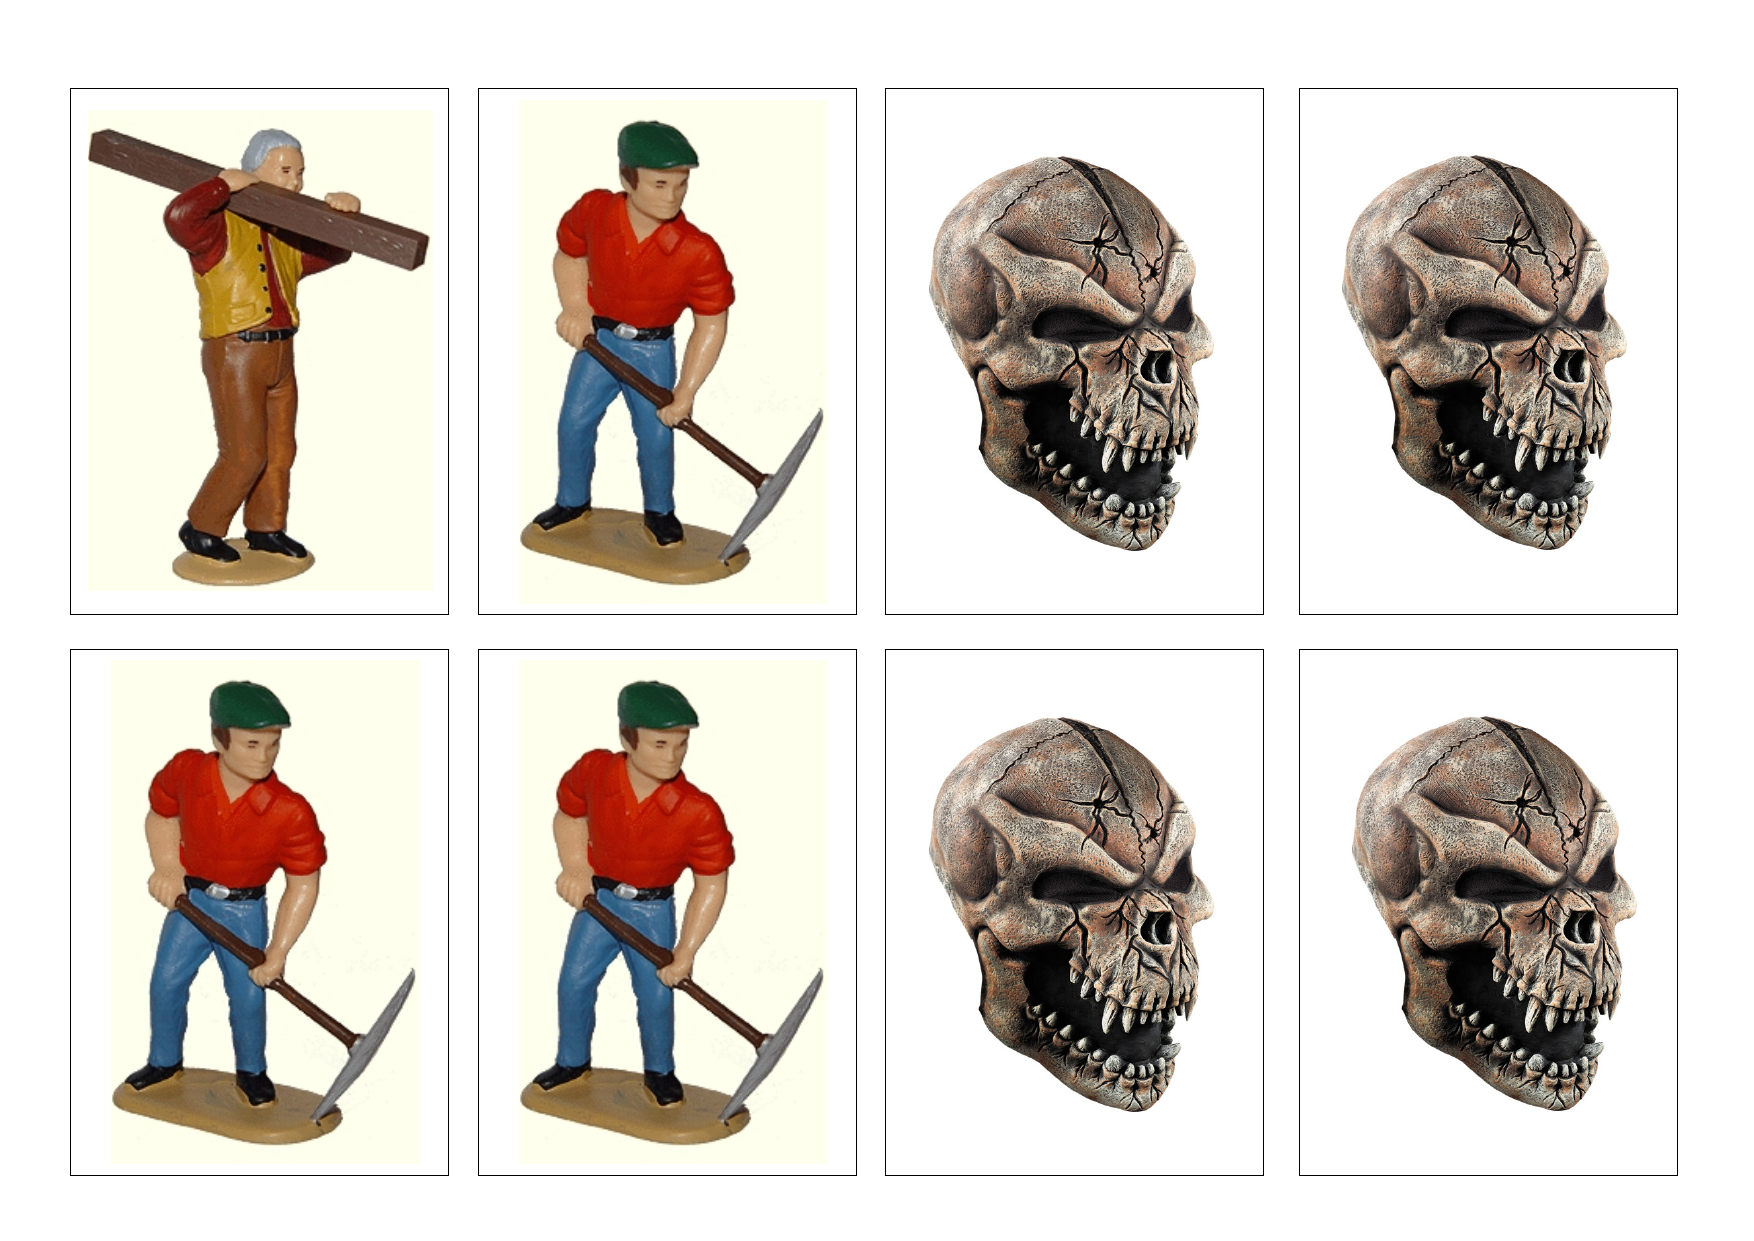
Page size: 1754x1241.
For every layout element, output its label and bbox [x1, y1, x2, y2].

picture [905, 147, 1241, 562]
picture [88, 110, 433, 591]
picture [905, 708, 1241, 1123]
picture [111, 660, 420, 1164]
picture [519, 100, 828, 604]
picture [519, 660, 828, 1164]
picture [1318, 146, 1654, 562]
picture [1328, 707, 1664, 1123]
